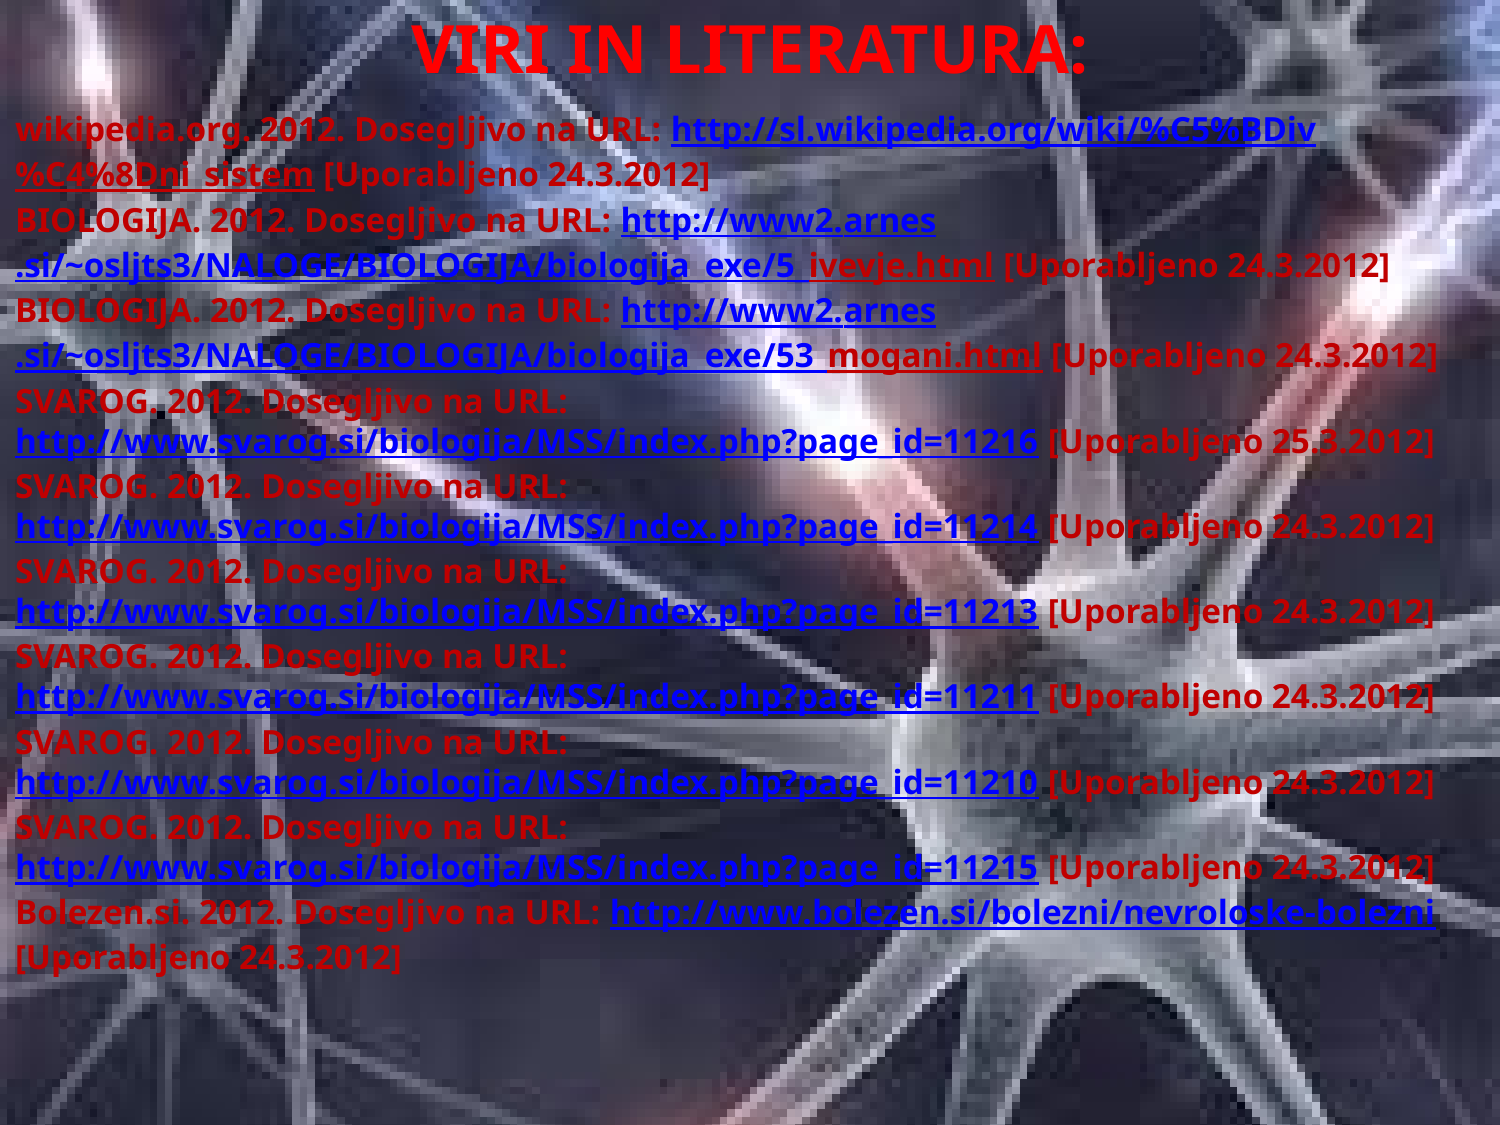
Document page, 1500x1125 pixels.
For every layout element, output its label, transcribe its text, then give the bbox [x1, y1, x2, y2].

text_box VIRI IN LITERATURA: [0, 0, 1500, 95]
title wikipedia.org. 2012. Dosegljivo na URL: http://sl.wikipedia.org/wiki/%C5%BDiv%C4%8Dni_sistem [Uporabljeno 24.3.2012] BIOLOGIJA. 2012. Dosegljivo na URL: http://www2.arnes.si/~osljts3/NALOGE/BIOLOGIJA/biologija_exe/5_ivevje.html [Uporabljeno 24.3.2012] BIOLOGIJA. 2012. Dosegljivo na URL: http://www2.arnes.si/~osljts3/NALOGE/BIOLOGIJA/biologija_exe/53_mogani.html [Uporabljeno 24.3.2012] SVAROG. 2012. Dosegljivo na URL: http://www.svarog.si/biologija/MSS/index.php?page_id=11216 [Uporabljeno 25.3.2012] SVAROG. 2012. Dosegljivo na URL: http://www.svarog.si/biologija/MSS/index.php?page_id=11214 [Uporabljeno 24.3.2012] SVAROG. 2012. Dosegljivo na URL: http://www.svarog.si/biologija/MSS/index.php?page_id=11213 [Uporabljeno 24.3.2012] SVAROG. 2012. Dosegljivo na URL: http://www.svarog.si/biologija/MSS/index.php?page_id=11211 [Uporabljeno 24.3.2012] SVAROG. 2012. Dosegljivo na URL: http://www.svarog.si/biologija/MSS/index.php?page_id=11210 [Uporabljeno 24.3.2012] SVAROG. 2012. Dosegljivo na URL: http://www.svarog.si/biologija/MSS/index.php?page_id=11215 [Uporabljeno 24.3.2012] Bolezen.si. 2012. Dosegljivo na URL: http://www.bolezen.si/bolezni/nevroloske-bolezni [Uporabljeno 24.3.2012] [0, 95, 1500, 1125]
